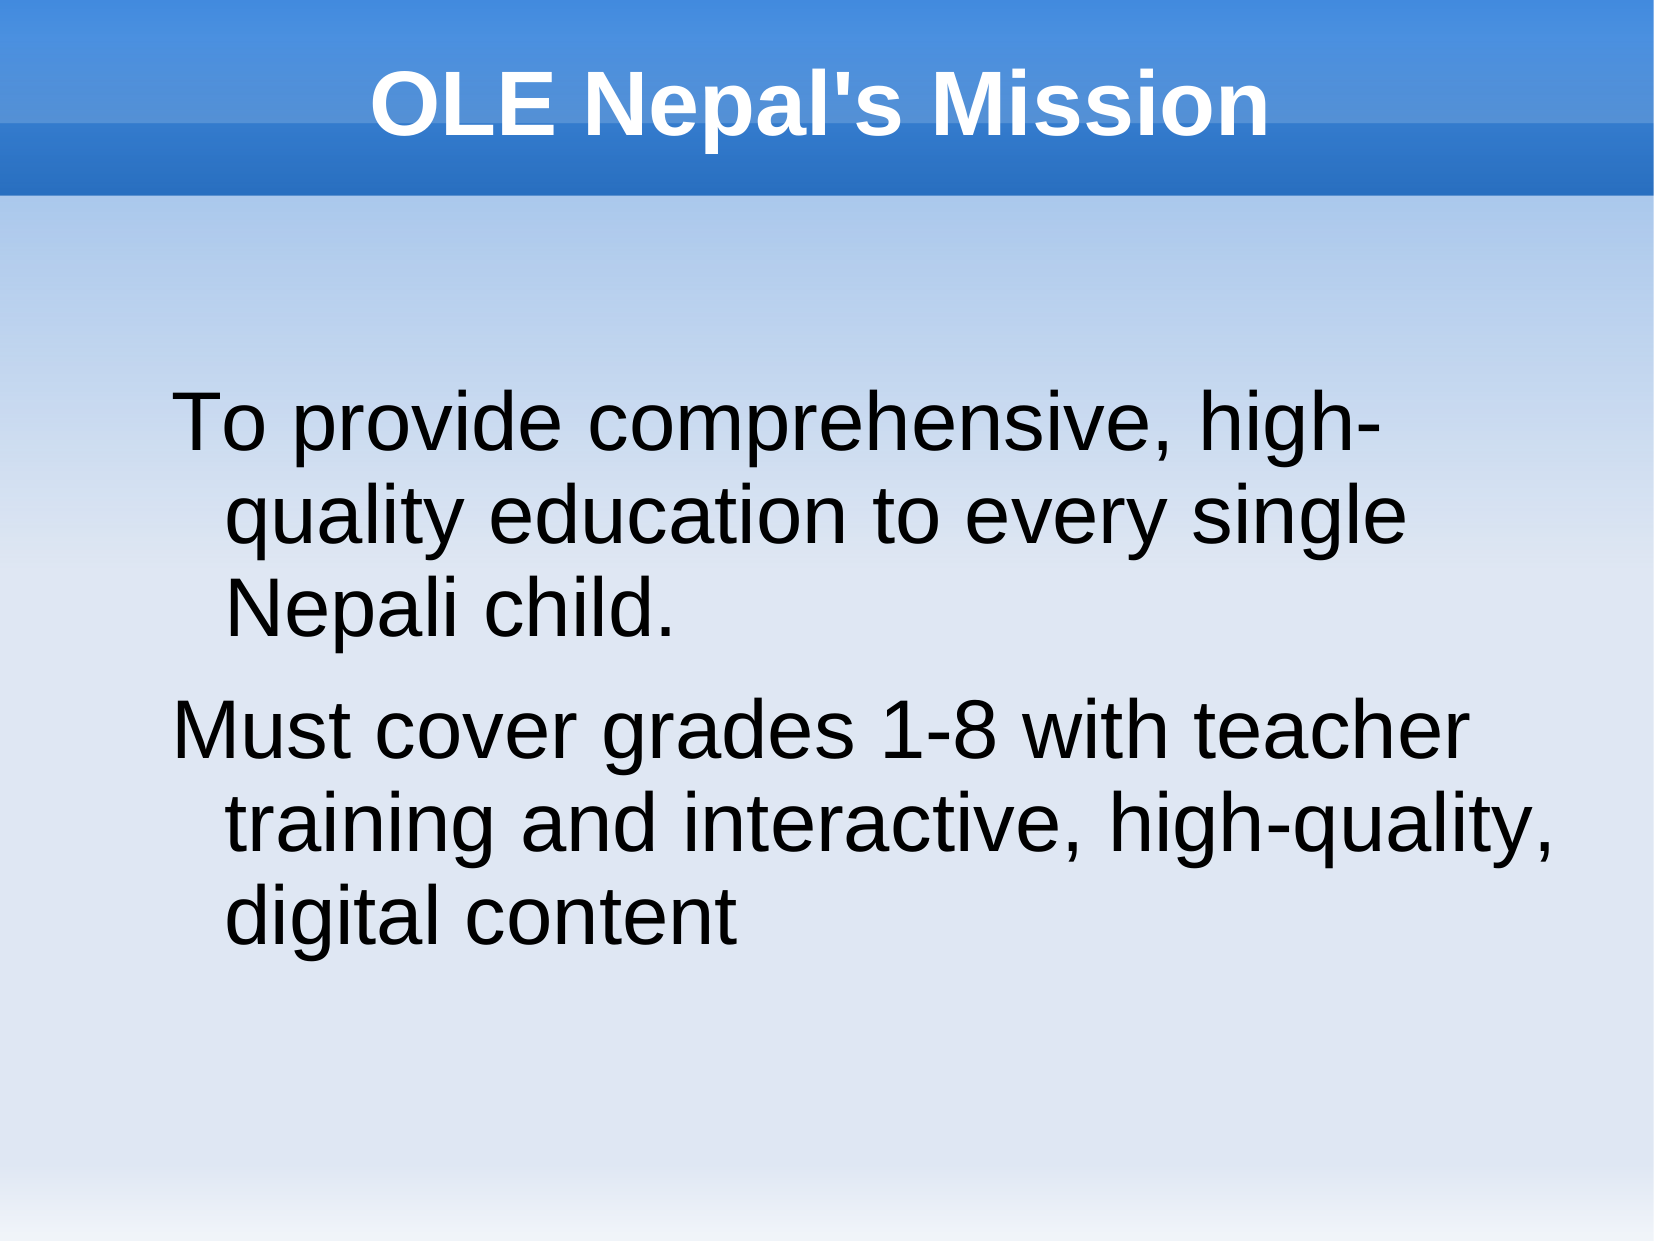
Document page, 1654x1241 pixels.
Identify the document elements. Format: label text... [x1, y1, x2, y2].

picture [0, 0, 1654, 1241]
title OLE Nepal's Mission [76, 0, 1565, 208]
list To provide comprehensive, high-quality education to every single Nepali child. Must cover grades 1-8 with teacher training and interactive, high-quality, digital content [82, 375, 1571, 1109]
